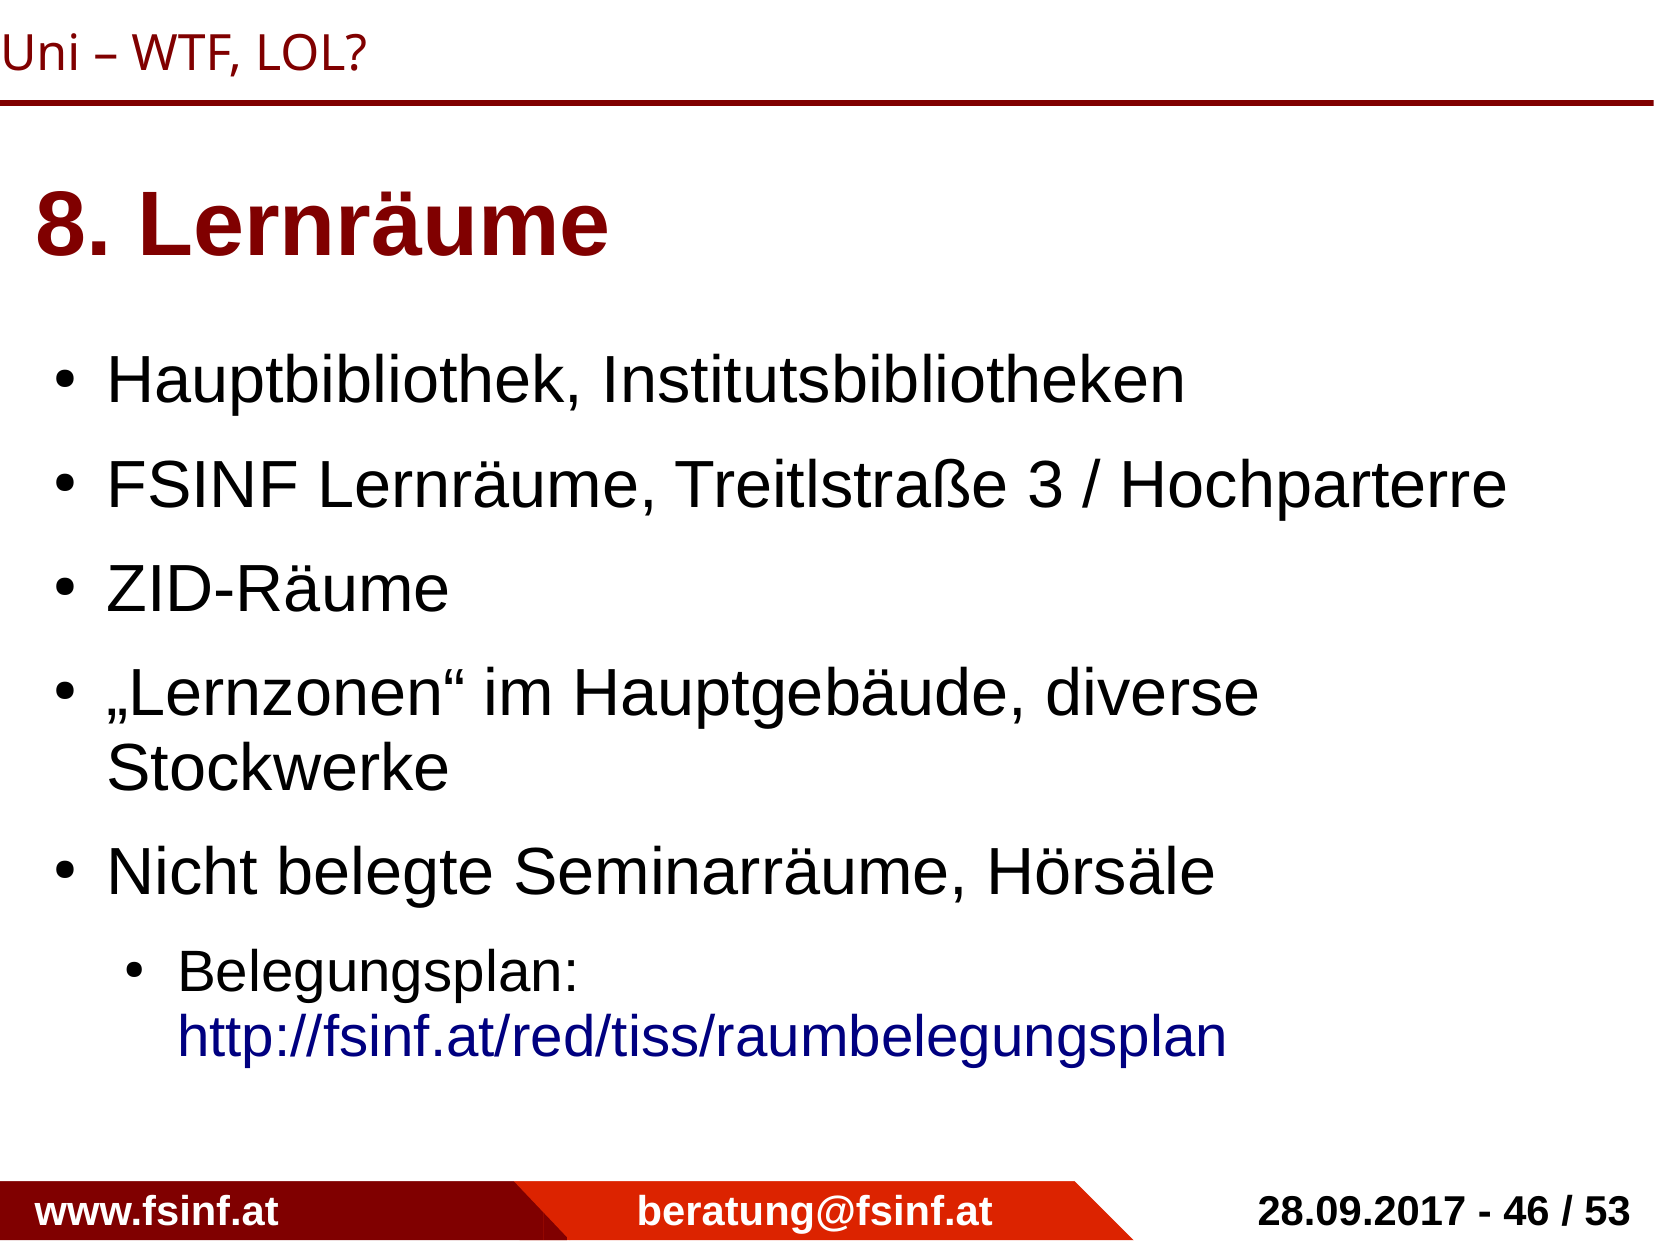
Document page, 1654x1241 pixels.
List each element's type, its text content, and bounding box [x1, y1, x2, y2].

title 8. Lernräume [35, 120, 1619, 328]
list Hauptbibliothek, Institutsbibliotheken FSINF Lernräume, Treitlstraße 3 / Hochparterre ZID-Räume „Lernzonen“ im Hauptgebäude, diverse Stockwerke Nicht belegte Seminarräume, Hörsäle Belegungsplan: http://fsinf.at/red/tiss/raumbelegungsplan [35, 342, 1571, 1162]
